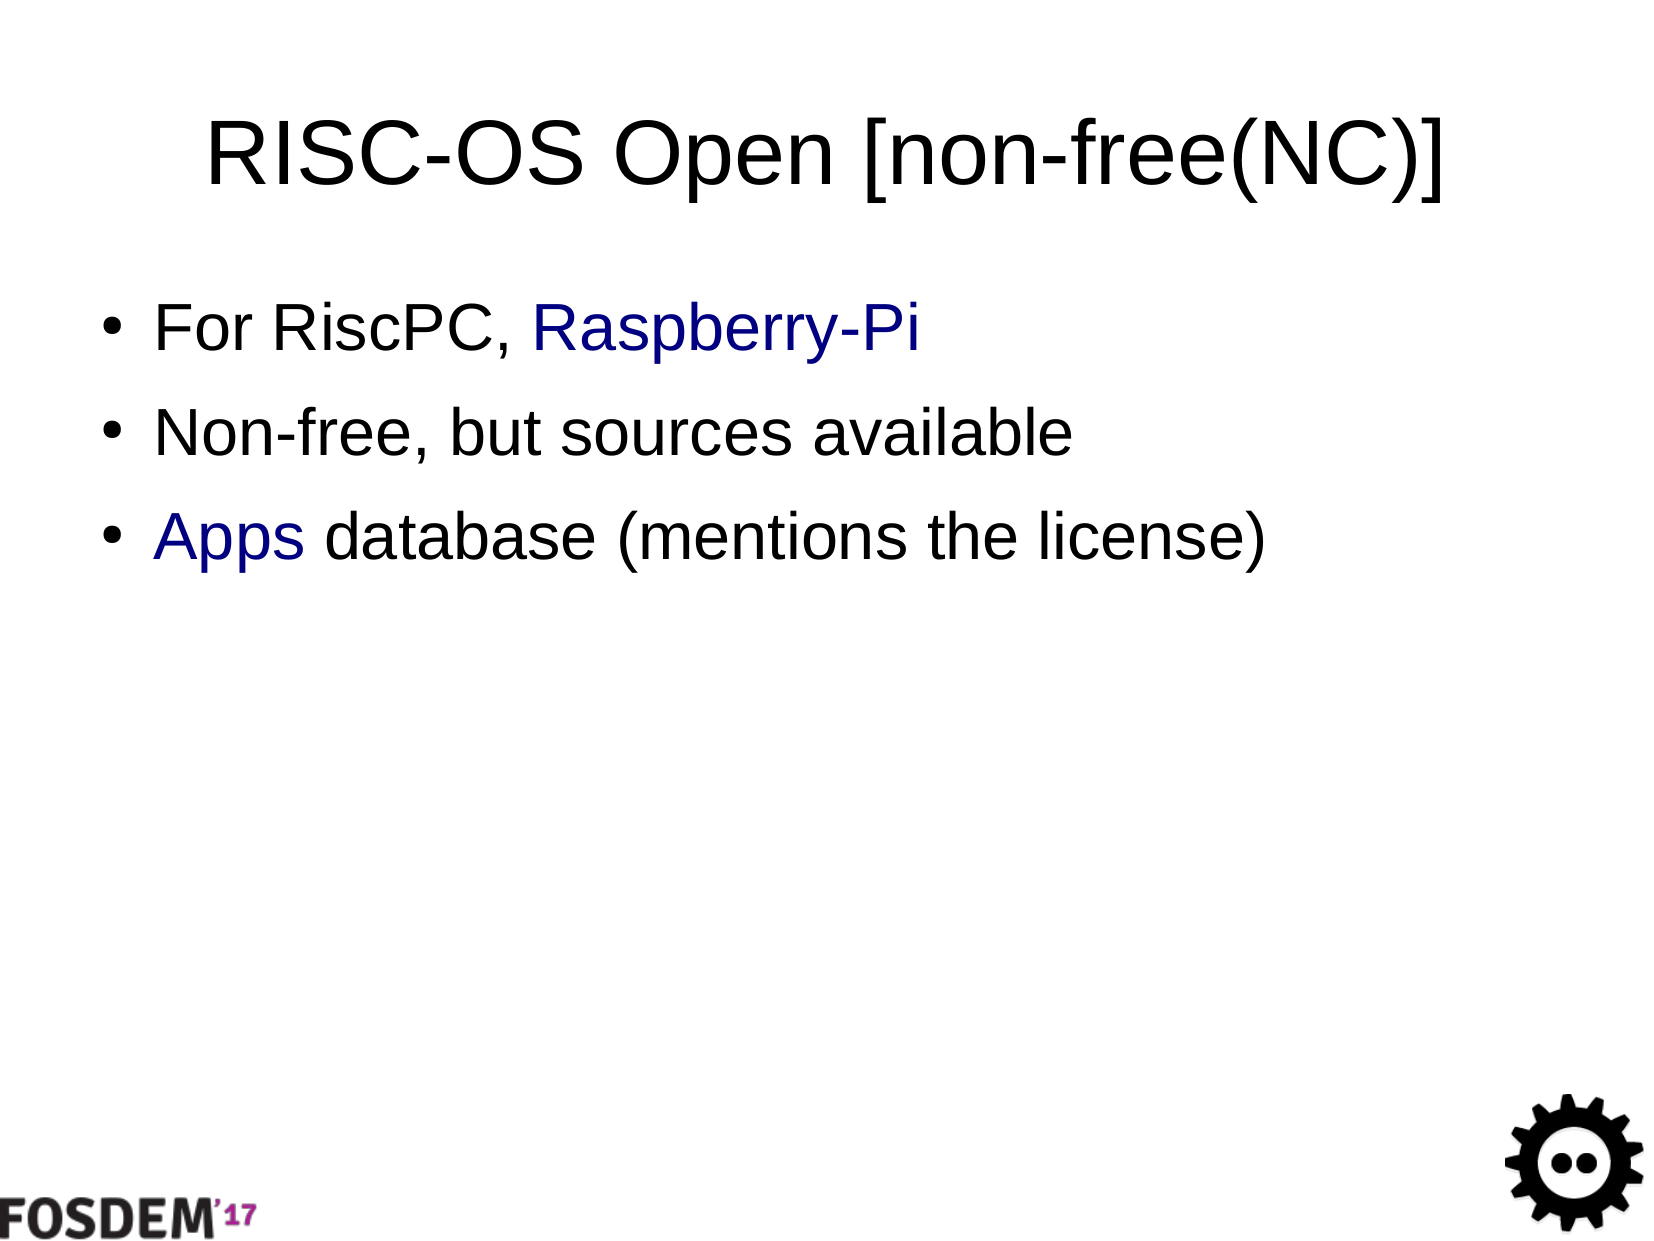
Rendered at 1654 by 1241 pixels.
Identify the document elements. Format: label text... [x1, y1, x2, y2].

list For RiscPC, Raspberry-Pi Non-free, but sources available Apps database (mentions the license) [82, 290, 1571, 1010]
picture [1505, 1094, 1648, 1235]
picture [0, 1196, 258, 1241]
title RISC-OS Open [non-free(NC)] [82, 49, 1571, 257]
